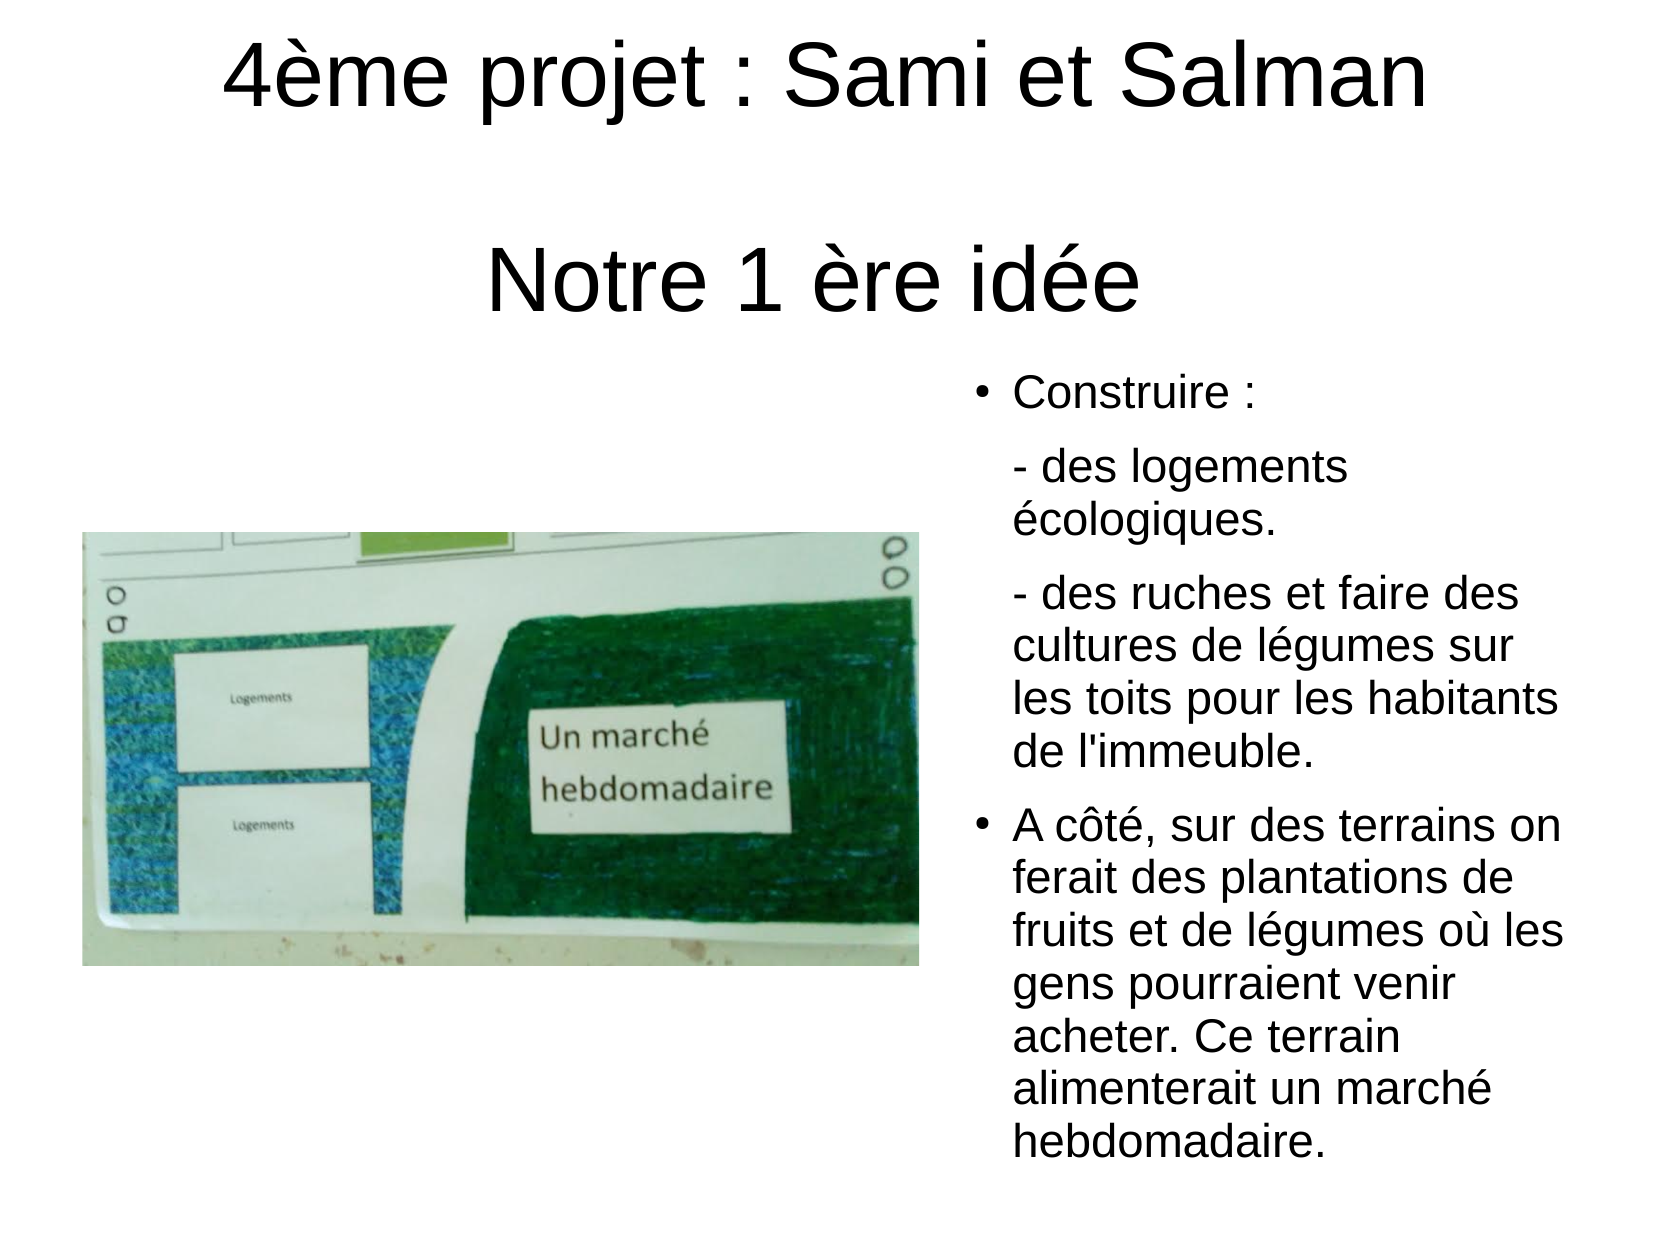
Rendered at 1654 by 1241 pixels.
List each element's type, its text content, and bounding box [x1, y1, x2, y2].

picture [82, 532, 920, 966]
title 4ème projet : Sami et Salman Notre 1 ère idée [82, 23, 1571, 332]
list Construire : - des logements écologiques. - des ruches et faire des cultures de légumes sur les toits pour les habitants de l'immeuble. A côté, sur des terrains on ferait des plantations de fruits et de légumes où les gens pourraient venir acheter. Ce terrain alimenterait un marché hebdomadaire. [857, 366, 1584, 1172]
